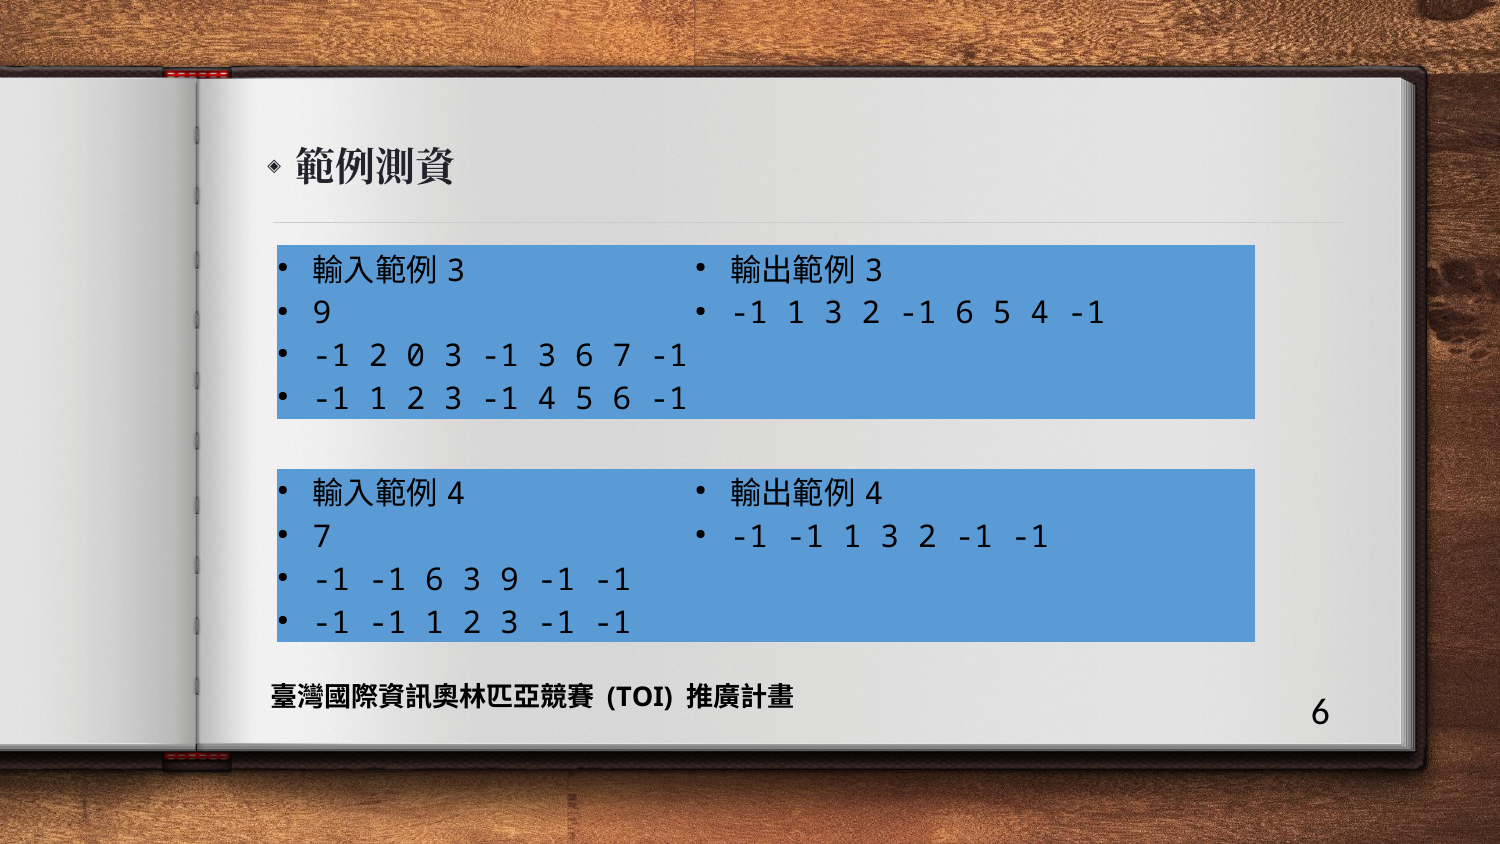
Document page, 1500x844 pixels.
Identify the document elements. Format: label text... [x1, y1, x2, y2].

table_header 輸入範例3 9 -1 2 0 3 -1 3 6 7 -1 -1 1 2 3 -1 4 5 6 -1 [277, 245, 695, 419]
table_header 輸出範例4 -1 -1 1 3 2 -1 -1 [695, 469, 1255, 642]
text_box [1295, 672, 1386, 737]
list 範例測資 [252, 126, 1194, 205]
table_header 輸出範例3 -1 1 3 2 -1 6 5 4 -1 [695, 245, 1255, 419]
table_header 輸入範例4 7 -1 -1 6 3 9 -1 -1 -1 -1 1 2 3 -1 -1 [277, 469, 695, 642]
